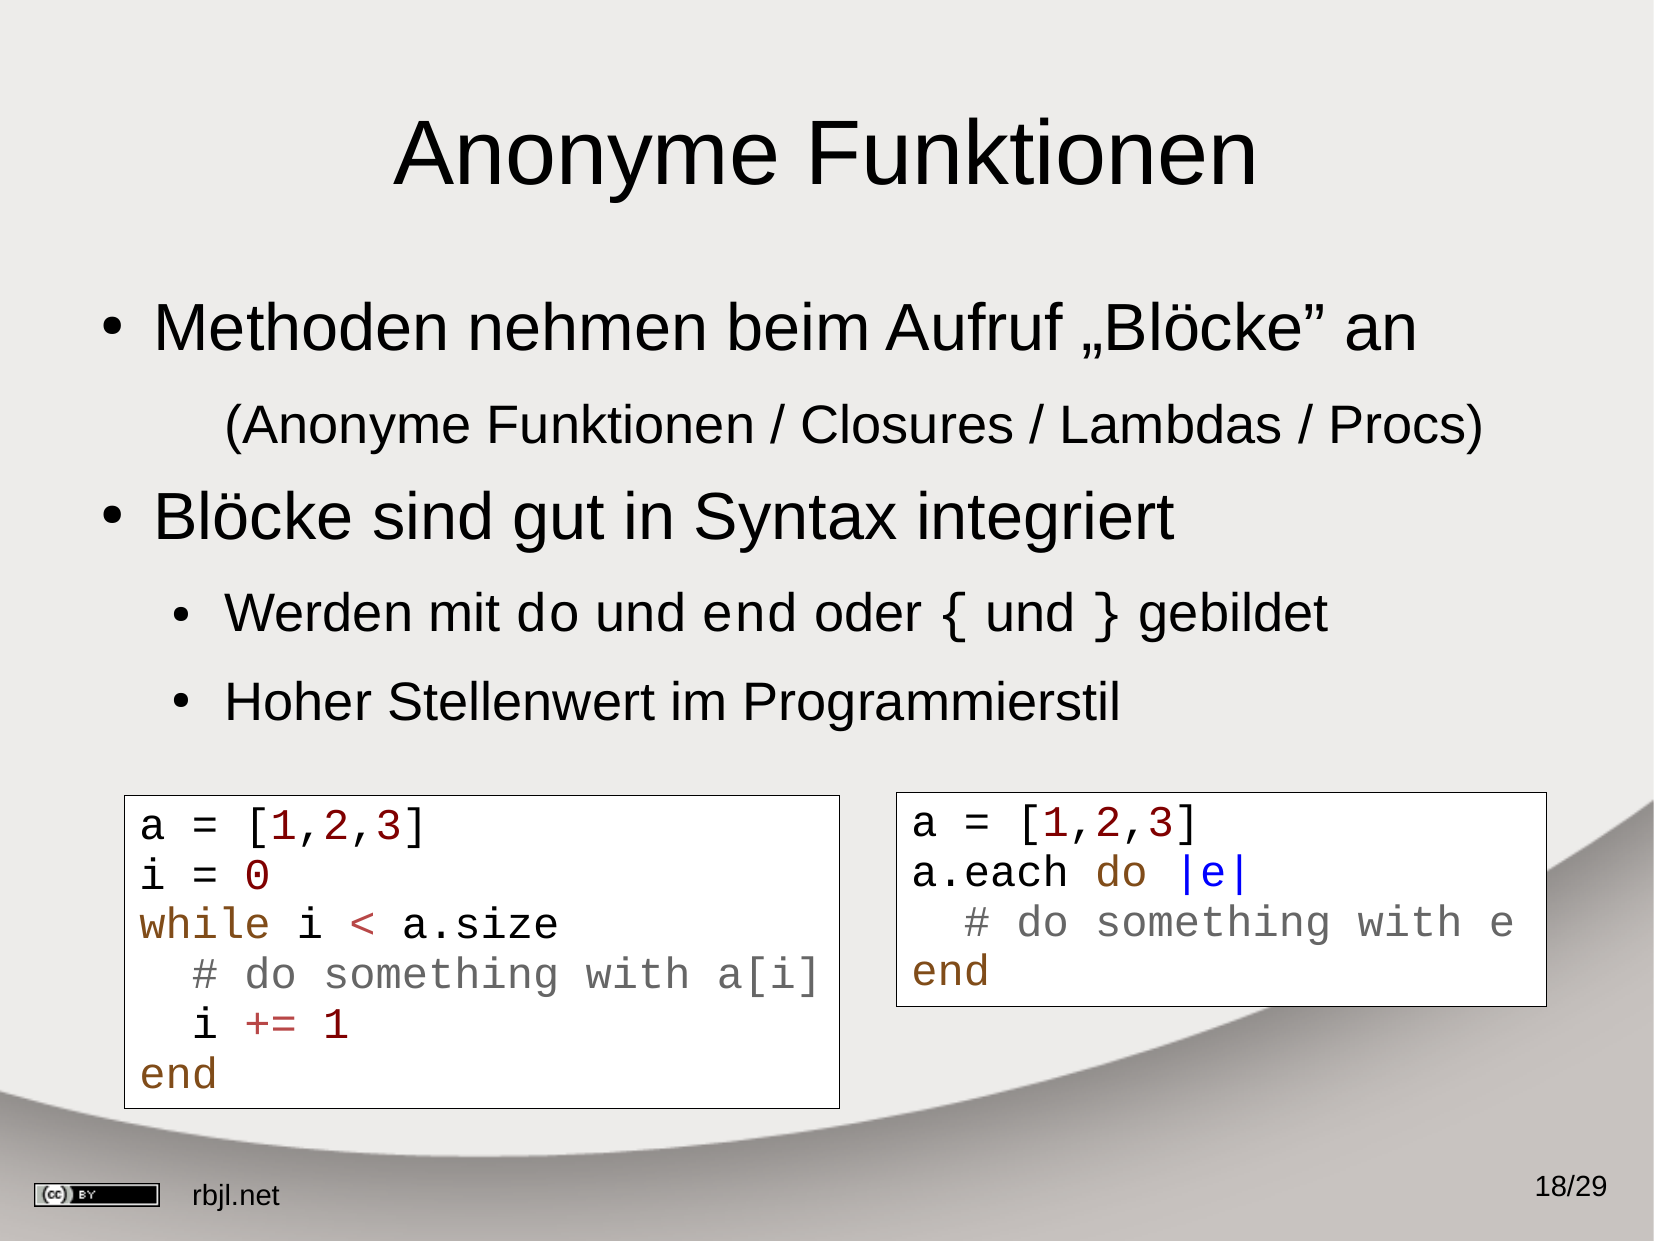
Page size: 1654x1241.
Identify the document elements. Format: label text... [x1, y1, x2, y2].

list Methoden nehmen beim Aufruf „Blöcke” an (Anonyme Funktionen / Closures / Lambdas / Procs) Blöcke sind gut in Syntax integriert Werden mit do und end oder { und } gebildet Hoher Stellenwert im Programmierstil [82, 290, 1571, 1109]
title Anonyme Funktionen [82, 49, 1571, 257]
text_box a = [1,2,3] a.each do |e| # do something with e end [896, 792, 1547, 1007]
text_box a = [1,2,3] i = 0 while i < a.size # do something with a[i] i += 1 end [124, 795, 840, 1109]
picture [0, 0, 1654, 1241]
